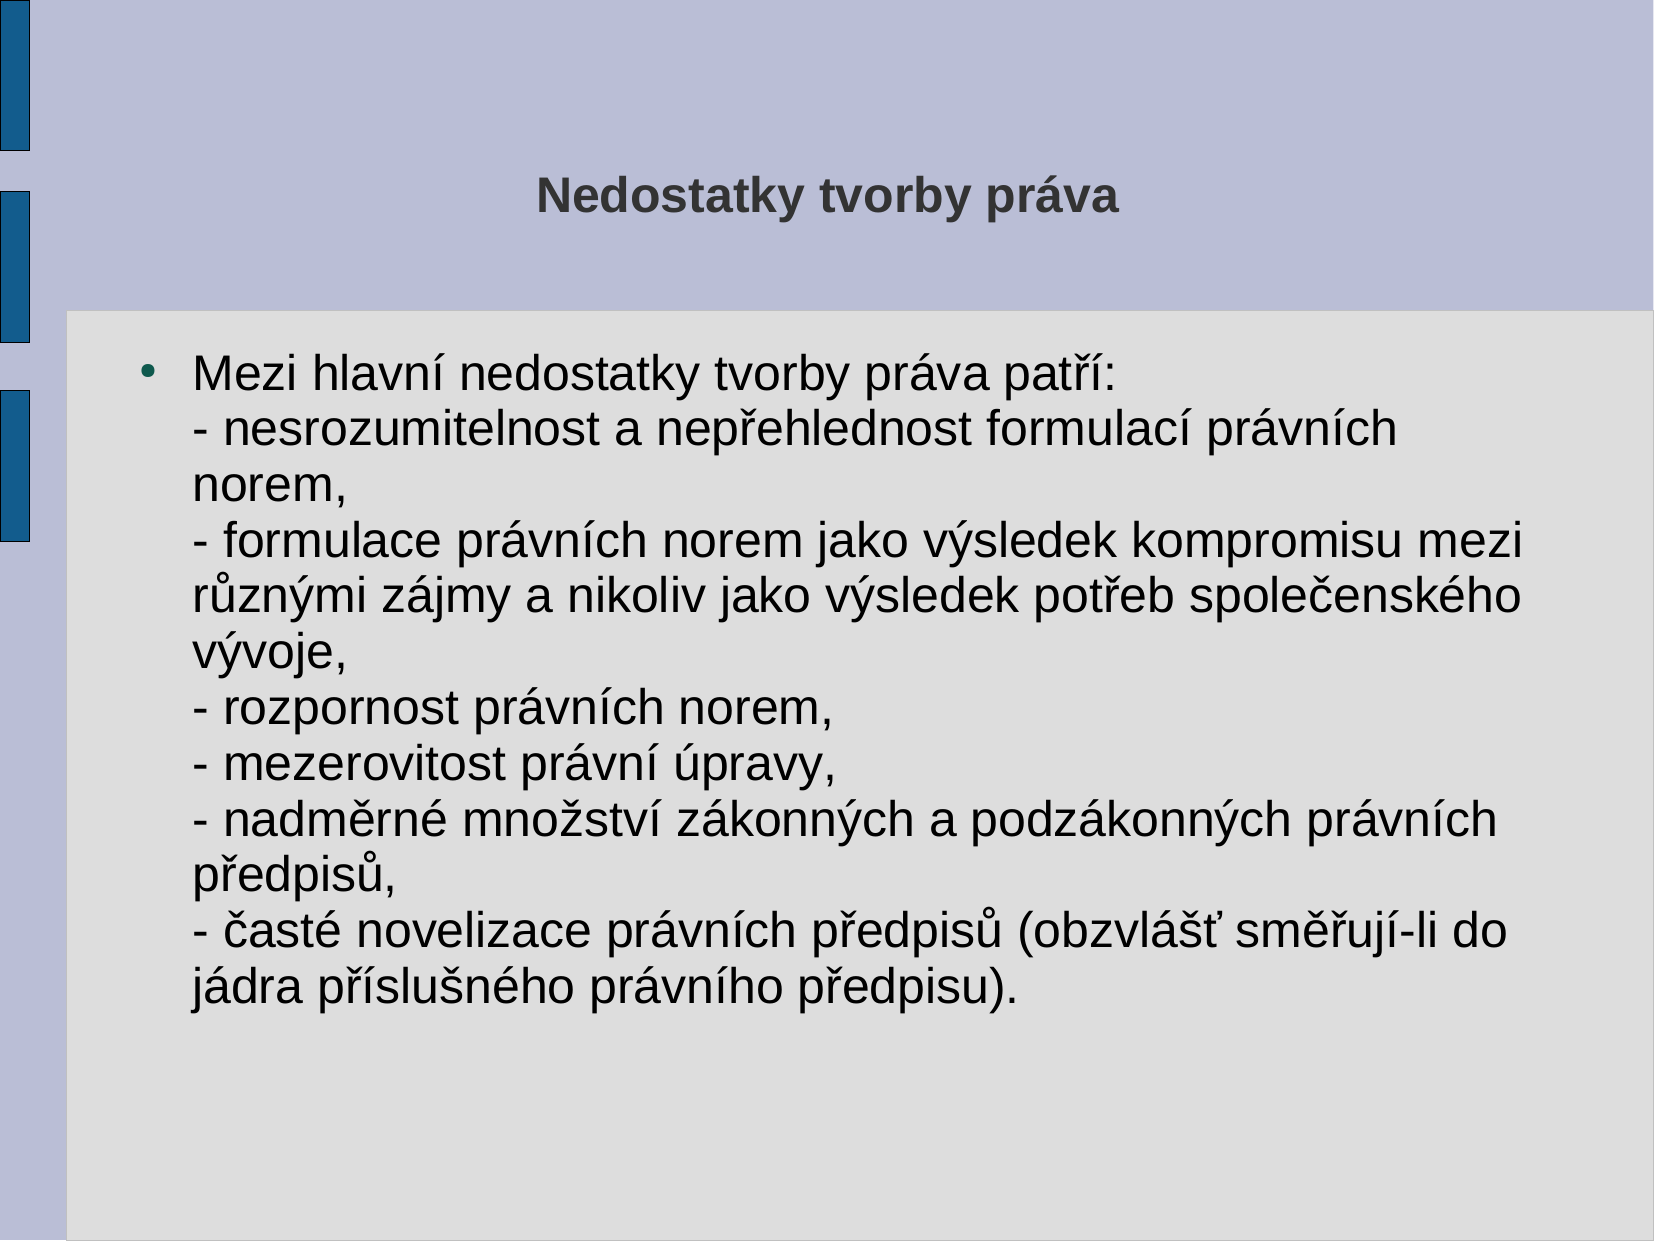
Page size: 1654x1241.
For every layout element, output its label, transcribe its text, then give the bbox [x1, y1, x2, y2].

list Mezi hlavní nedostatky tvorby práva patří: - nesrozumitelnost a nepřehlednost formulací právních norem, - formulace právních norem jako výsledek kompromisu mezi různými zájmy a nikoliv jako výsledek potřeb společenského vývoje, - rozpornost právních norem, - mezerovitost právní úpravy, - nadměrné množství zákonných a podzákonných právních předpisů, - časté novelizace právních předpisů (obzvlášť směřují-li do jádra příslušného právního předpisu). [121, 344, 1534, 1127]
title Nedostatky tvorby práva [121, 91, 1534, 299]
